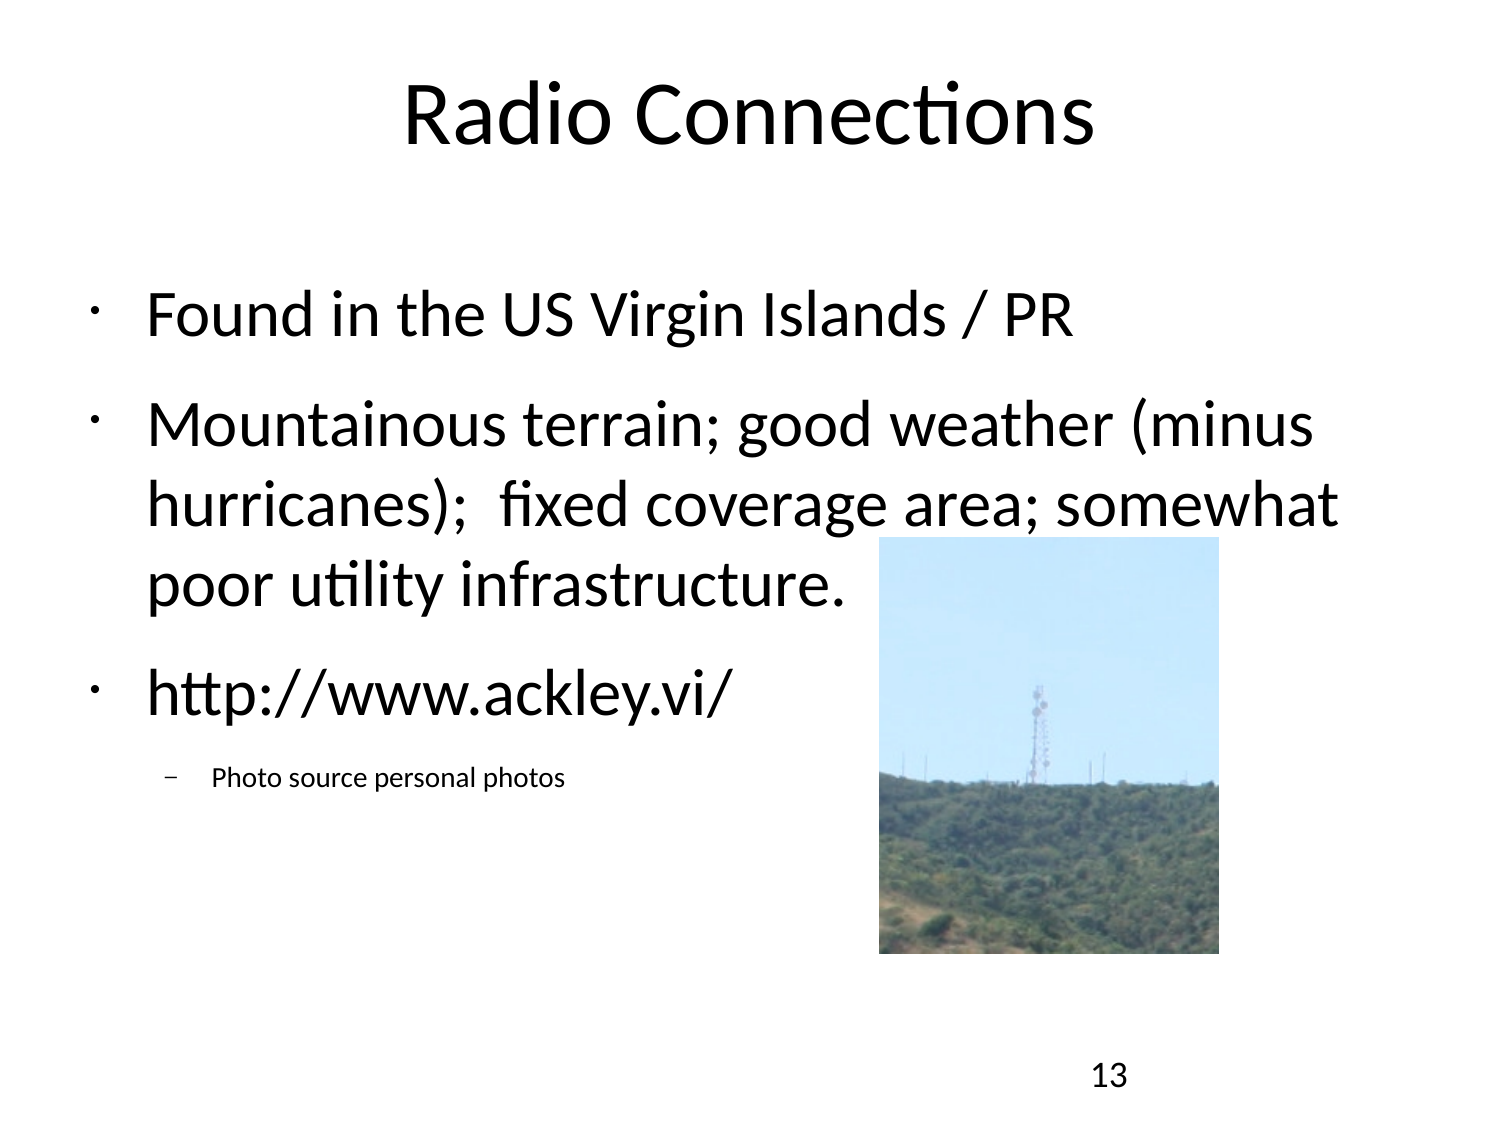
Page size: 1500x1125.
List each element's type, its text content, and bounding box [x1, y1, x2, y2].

slide_number <number> [1074, 1042, 1425, 1103]
title Radio Connections [75, 45, 1425, 233]
picture [879, 537, 1219, 954]
list Found in the US Virgin Islands / PR Mountainous terrain; good weather (minus hurricanes); fixed coverage area; somewhat poor utility infrastructure. http://www.ackley.vi/ Photo source personal photos [75, 262, 1425, 1005]
